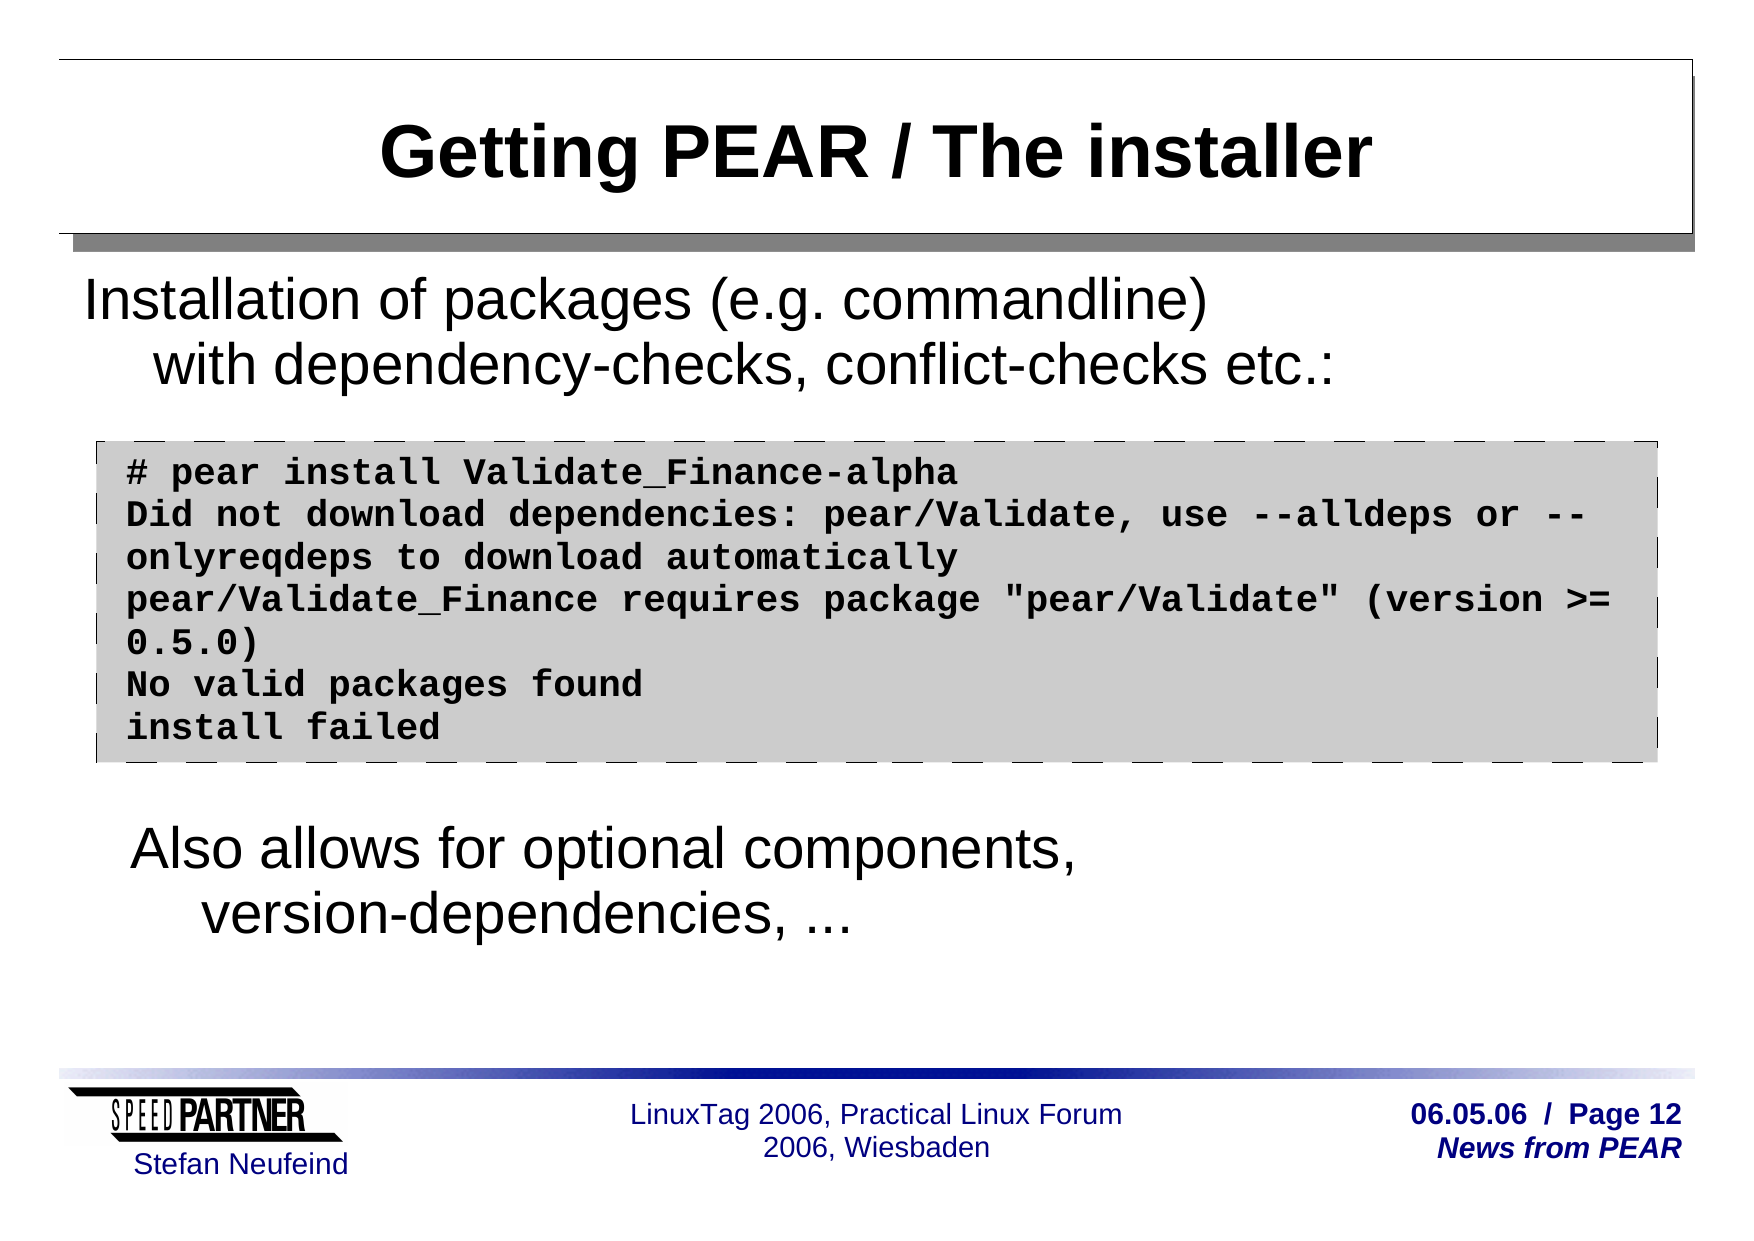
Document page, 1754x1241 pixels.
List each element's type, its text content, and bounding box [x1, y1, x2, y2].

list Installation of packages (e.g. commandline) with dependency-checks, conflict-checks etc.: Also allows for optional components, version-dependencies, ... [71, 266, 1695, 1049]
picture [64, 1082, 348, 1146]
picture [59, 1068, 1695, 1079]
text_box # pear install Validate_Finance-alpha Did not download dependencies: pear/Validate, use --alldeps or --onlyreqdeps to download automatically pear/Validate_Finance requires package "pear/Validate" (version >= 0.5.0) No valid packages found install failed [96, 441, 1658, 763]
title Getting PEAR / The installer [59, 59, 1695, 244]
